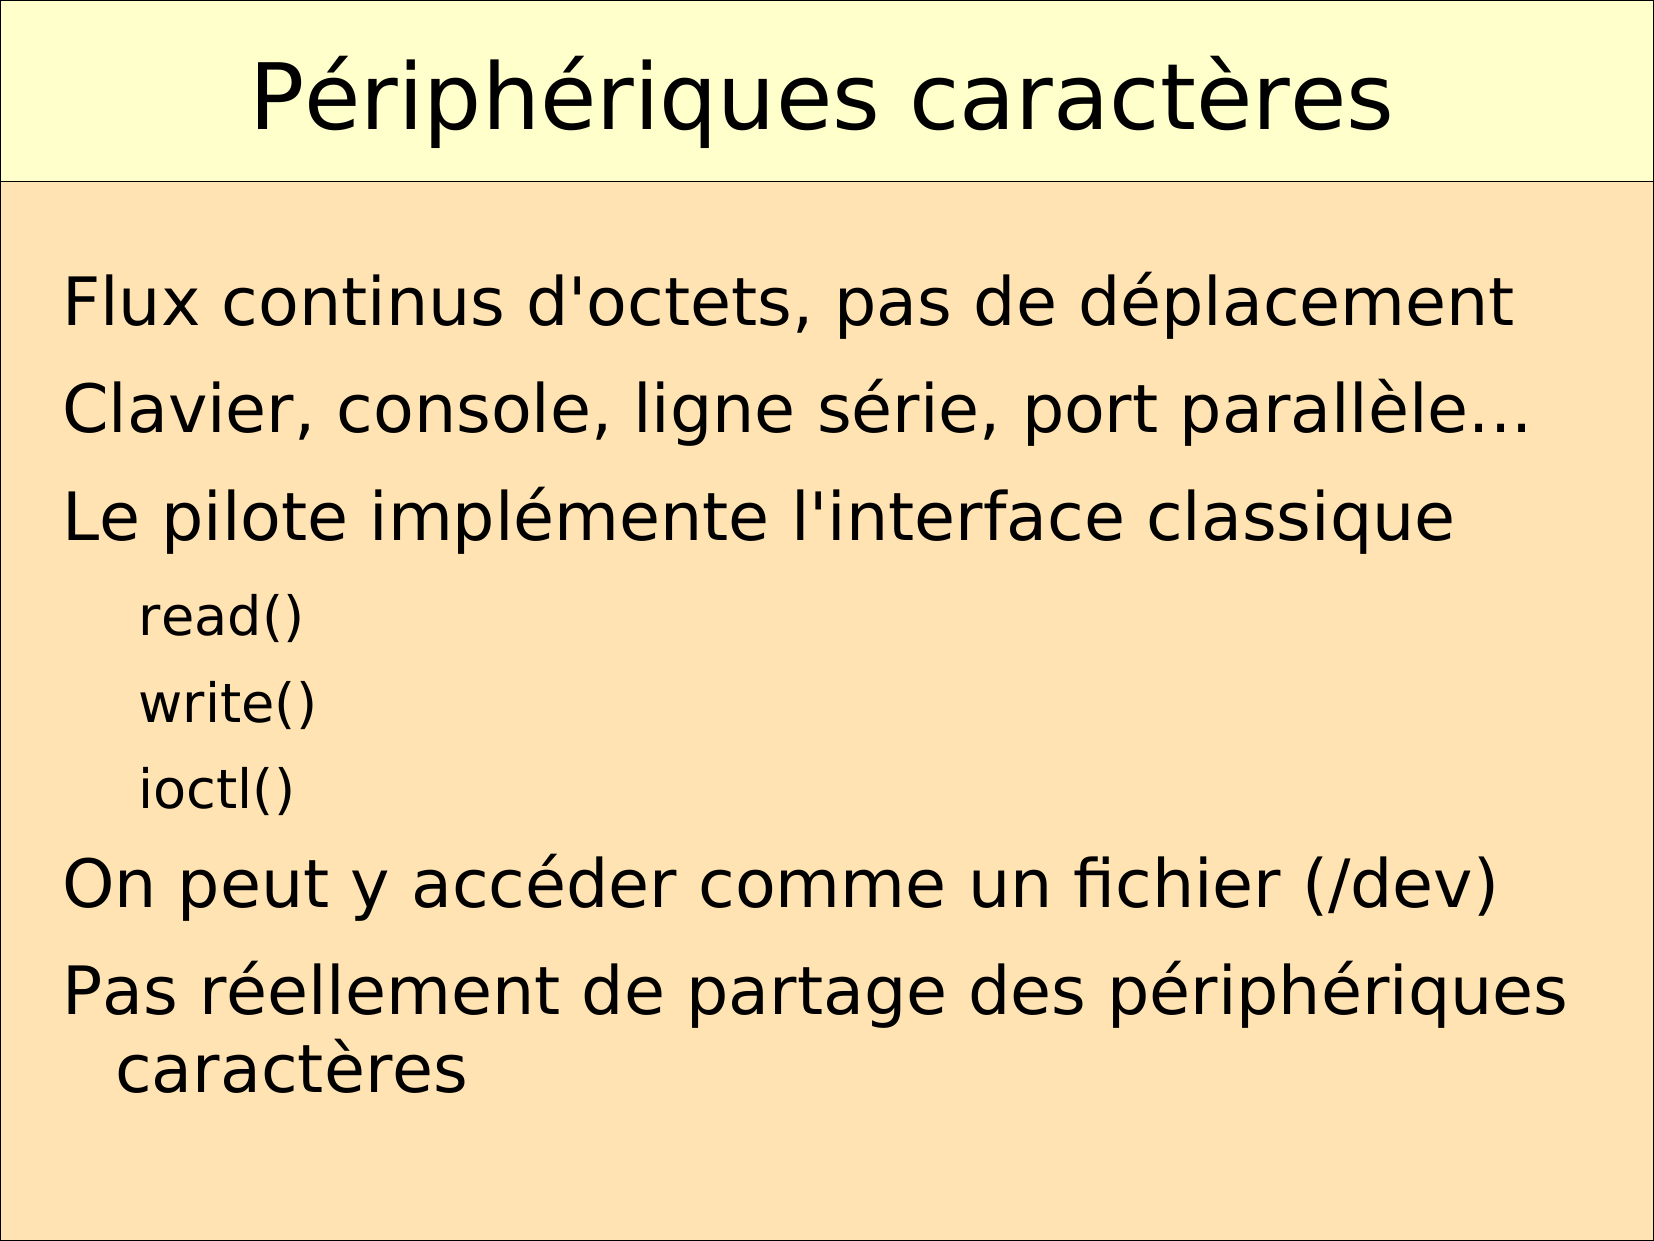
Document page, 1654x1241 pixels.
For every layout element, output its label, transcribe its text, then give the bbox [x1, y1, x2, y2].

list Flux continus d'octets, pas de déplacement Clavier, console, ligne série, port parallèle... Le pilote implémente l'interface classique read() write() ioctl() On peut y accéder comme un fichier (/dev) Pas réellement de partage des périphériques caractères [44, 263, 1573, 1187]
title Périphériques caractères [114, 38, 1531, 158]
